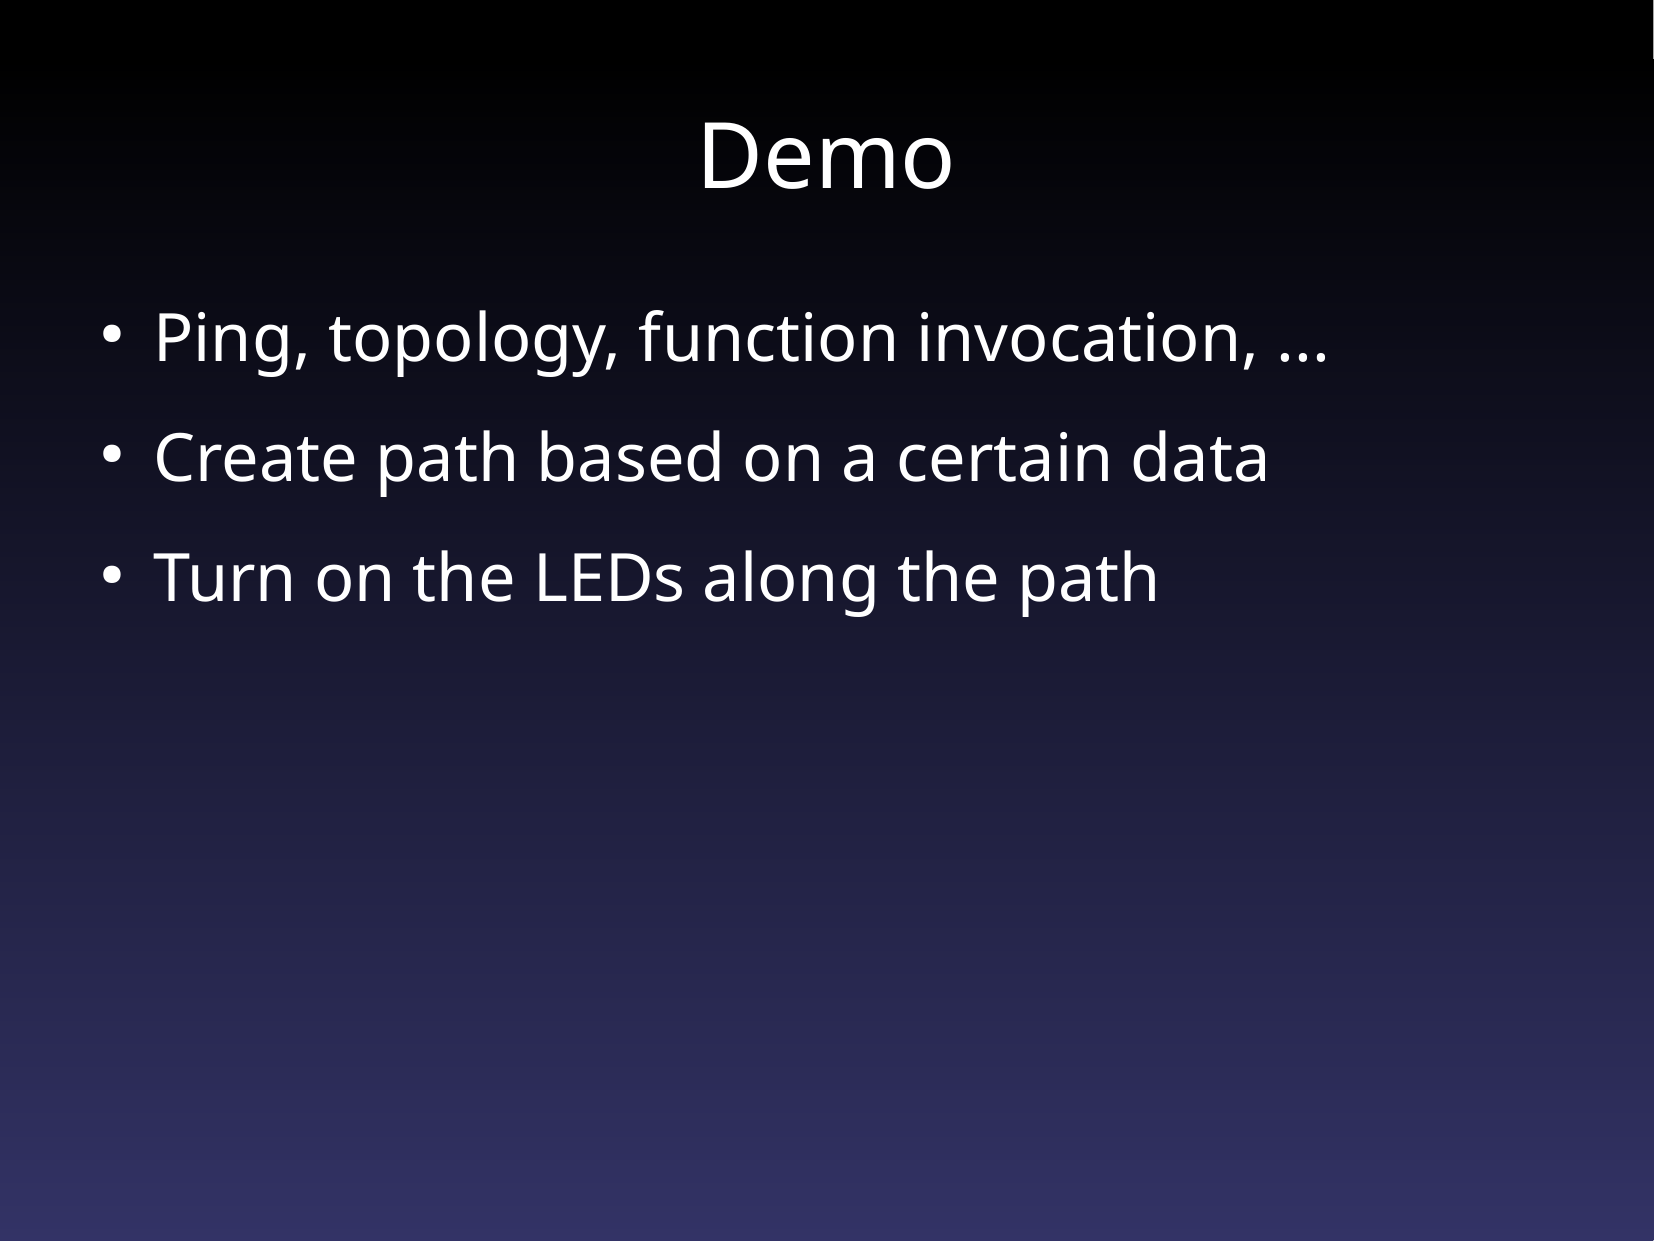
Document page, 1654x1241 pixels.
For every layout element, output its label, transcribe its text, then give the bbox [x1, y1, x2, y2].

title Demo [82, 49, 1571, 257]
list Ping, topology, function invocation, ... Create path based on a certain data Turn on the LEDs along the path [82, 290, 1571, 1109]
